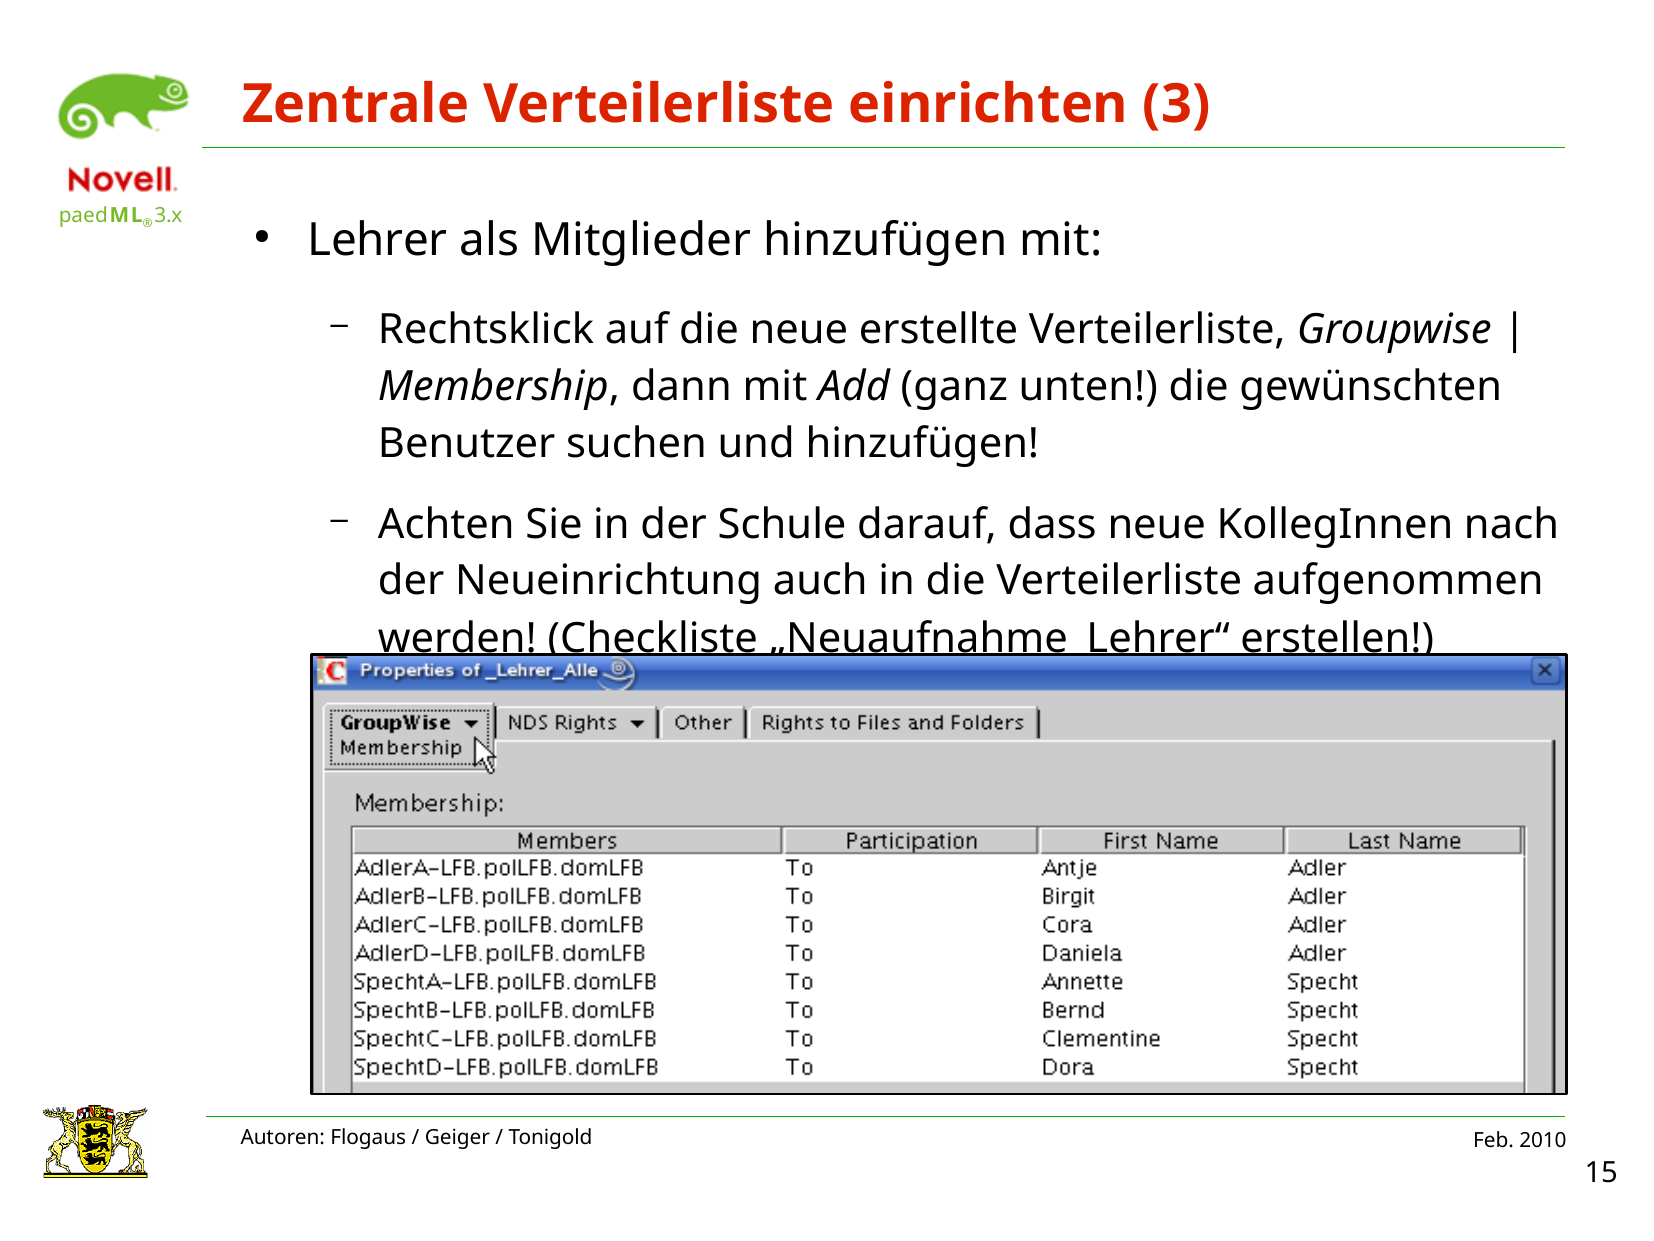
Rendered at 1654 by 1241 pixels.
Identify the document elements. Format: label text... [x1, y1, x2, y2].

picture [41, 1104, 148, 1180]
picture [44, 56, 202, 214]
picture [312, 655, 1565, 1093]
title Zentrale Verteilerliste einrichten (3) [242, 68, 1577, 135]
list Lehrer als Mitglieder hinzufügen mit: Rechtsklick auf die neue erstellte Verteilerliste, Groupwise | Membership, dann mit Add (ganz unten!) die gewünschten Benutzer suchen und hinzufügen! Achten Sie in der Schule darauf, dass neue KollegInnen nach der Neueinrichtung auch in die Verteilerliste aufgenommen werden! (Checkliste „Neuaufnahme_Lehrer“ erstellen!) [236, 206, 1565, 1064]
